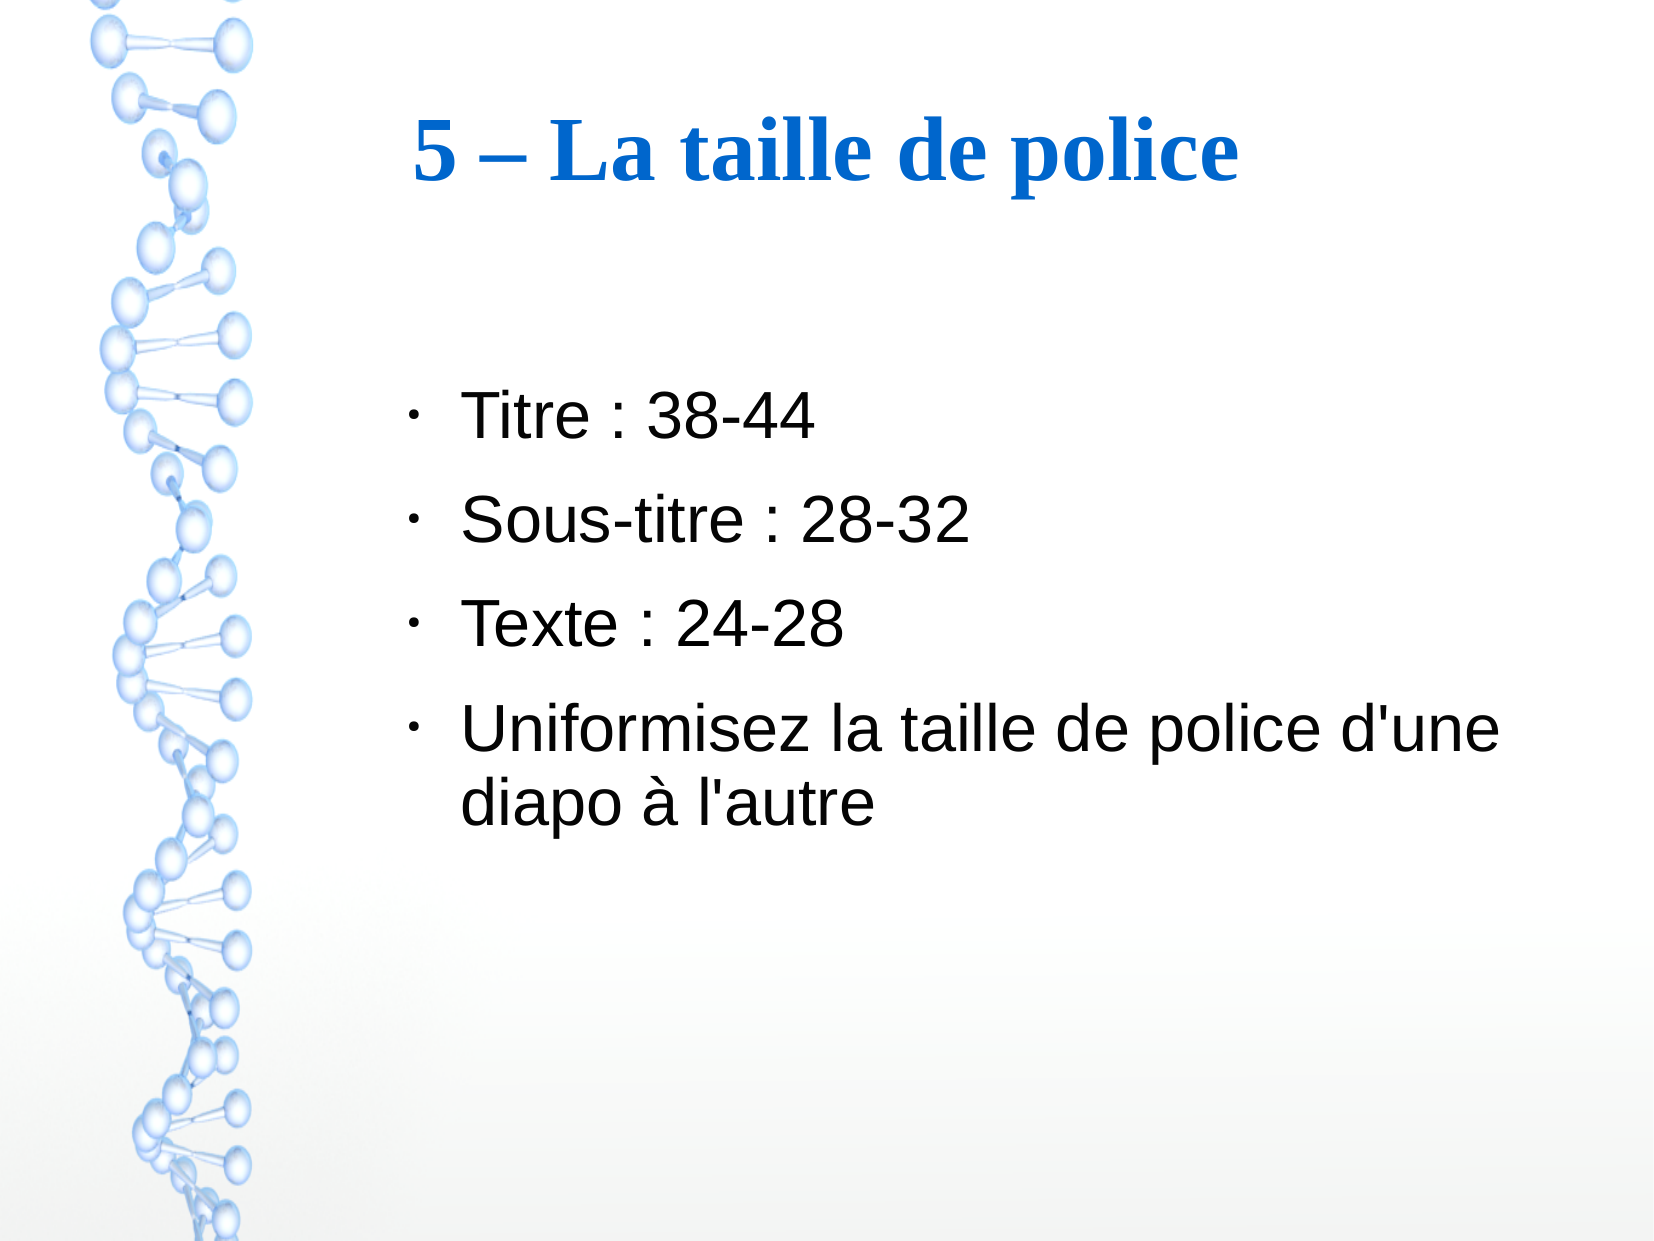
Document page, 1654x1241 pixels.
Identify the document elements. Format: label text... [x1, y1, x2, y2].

list Titre : 38-44 Sous-titre : 28-32 Texte : 24-28 Uniformisez la taille de police d'une diapo à l'autre [389, 377, 1560, 1098]
title 5 – La taille de police [162, 47, 1492, 252]
picture [0, 0, 1654, 1241]
